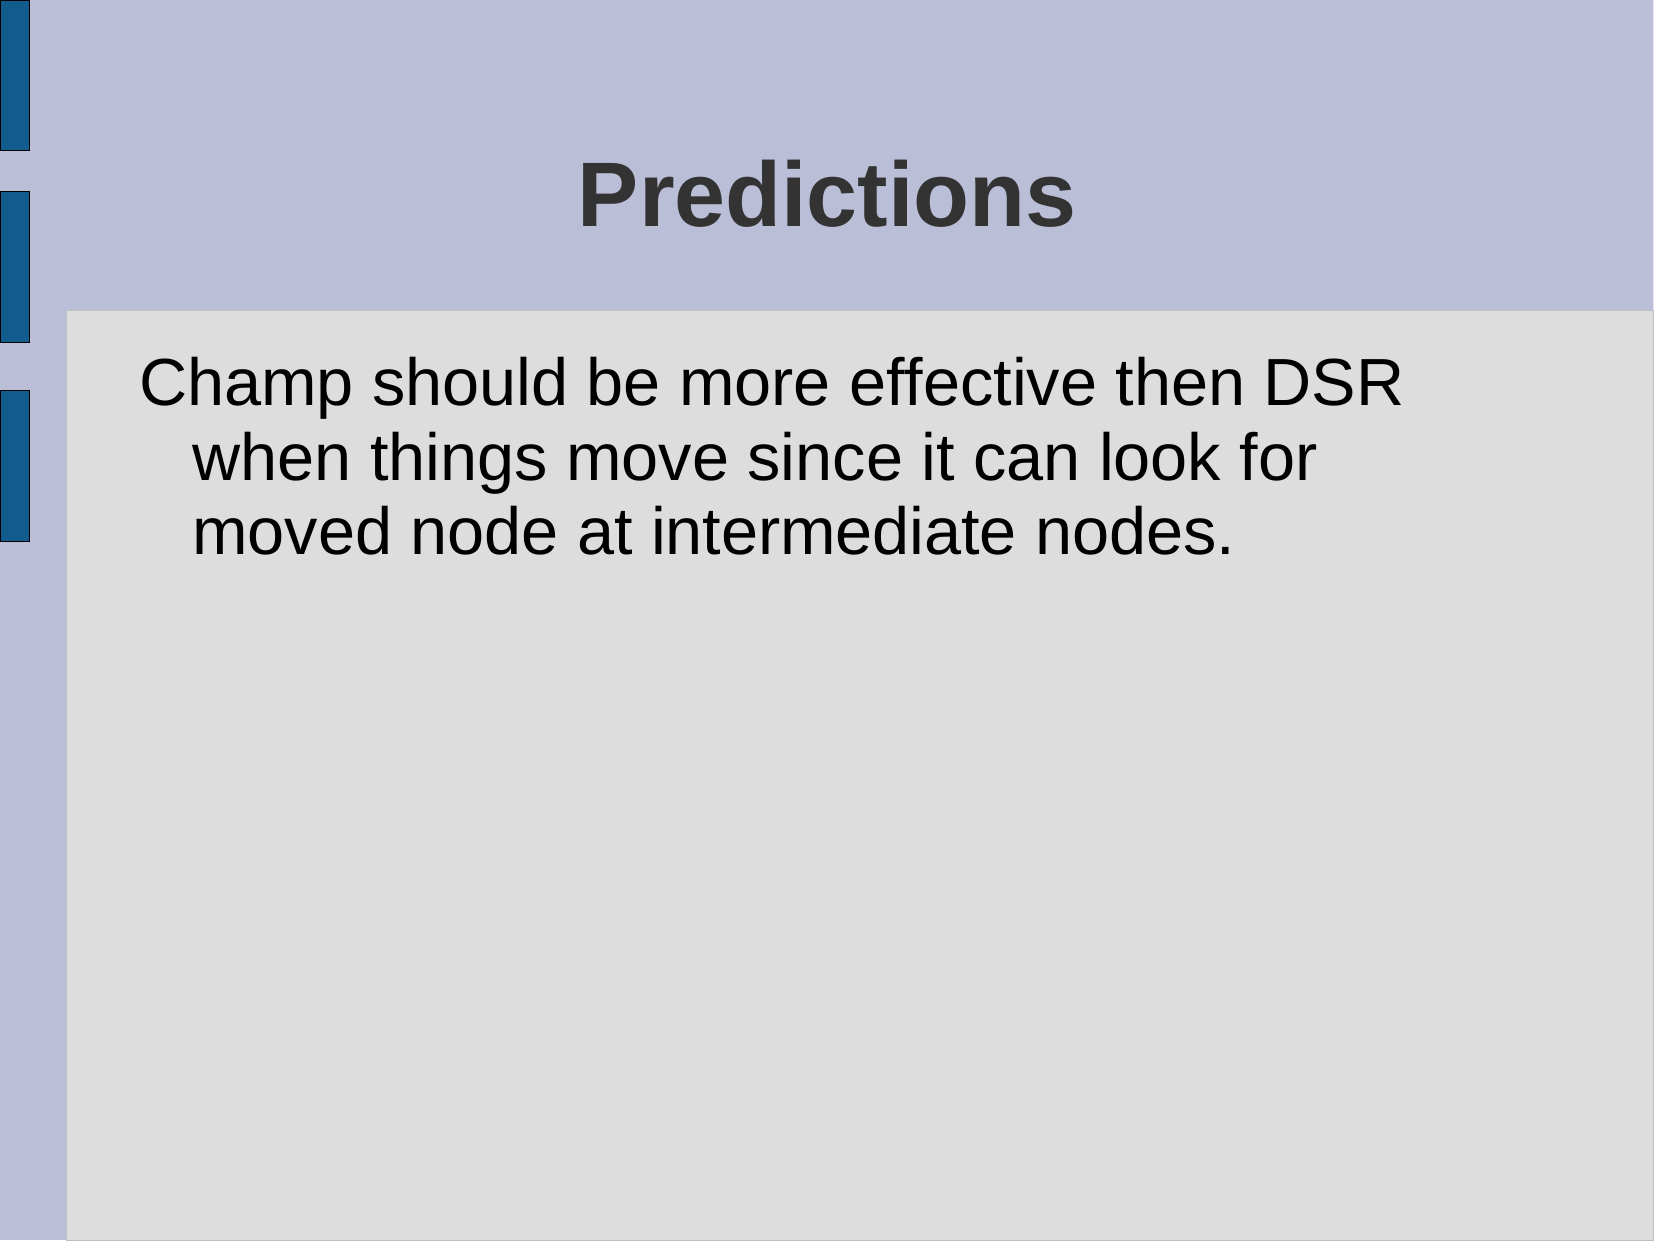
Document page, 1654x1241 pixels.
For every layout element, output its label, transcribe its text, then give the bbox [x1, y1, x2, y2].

list Champ should be more effective then DSR when things move since it can look for moved node at intermediate nodes. [121, 344, 1534, 1112]
title Predictions [121, 98, 1534, 291]
